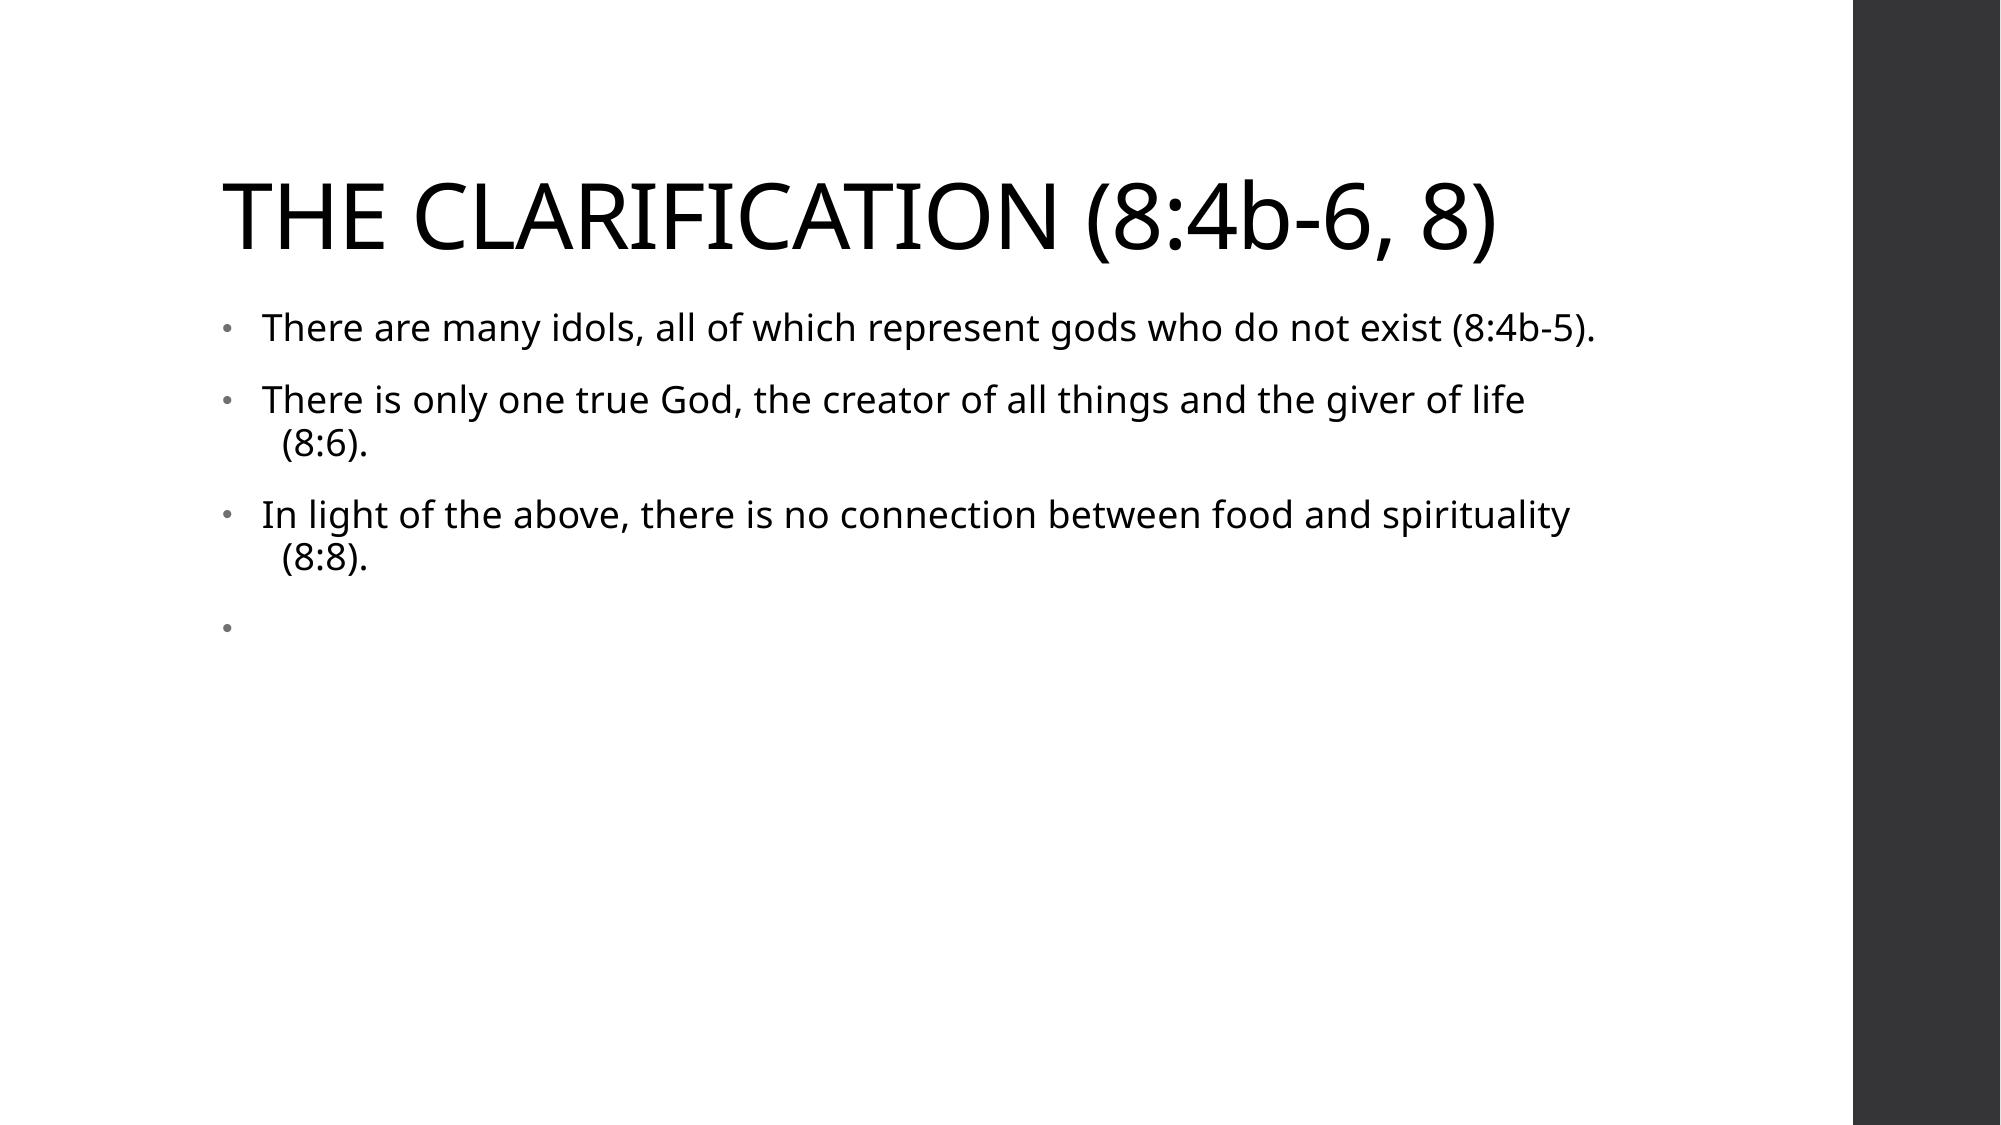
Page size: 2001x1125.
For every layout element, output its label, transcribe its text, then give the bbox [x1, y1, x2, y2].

title THE CLARIFICATION (8:4b-6, 8) [206, 60, 1797, 278]
list There are many idols, all of which represent gods who do not exist (8:4b-5). There is only one true God, the creator of all things and the giver of life (8:6). In light of the above, there is no connection between food and spirituality (8:8). [206, 299, 1617, 1014]
